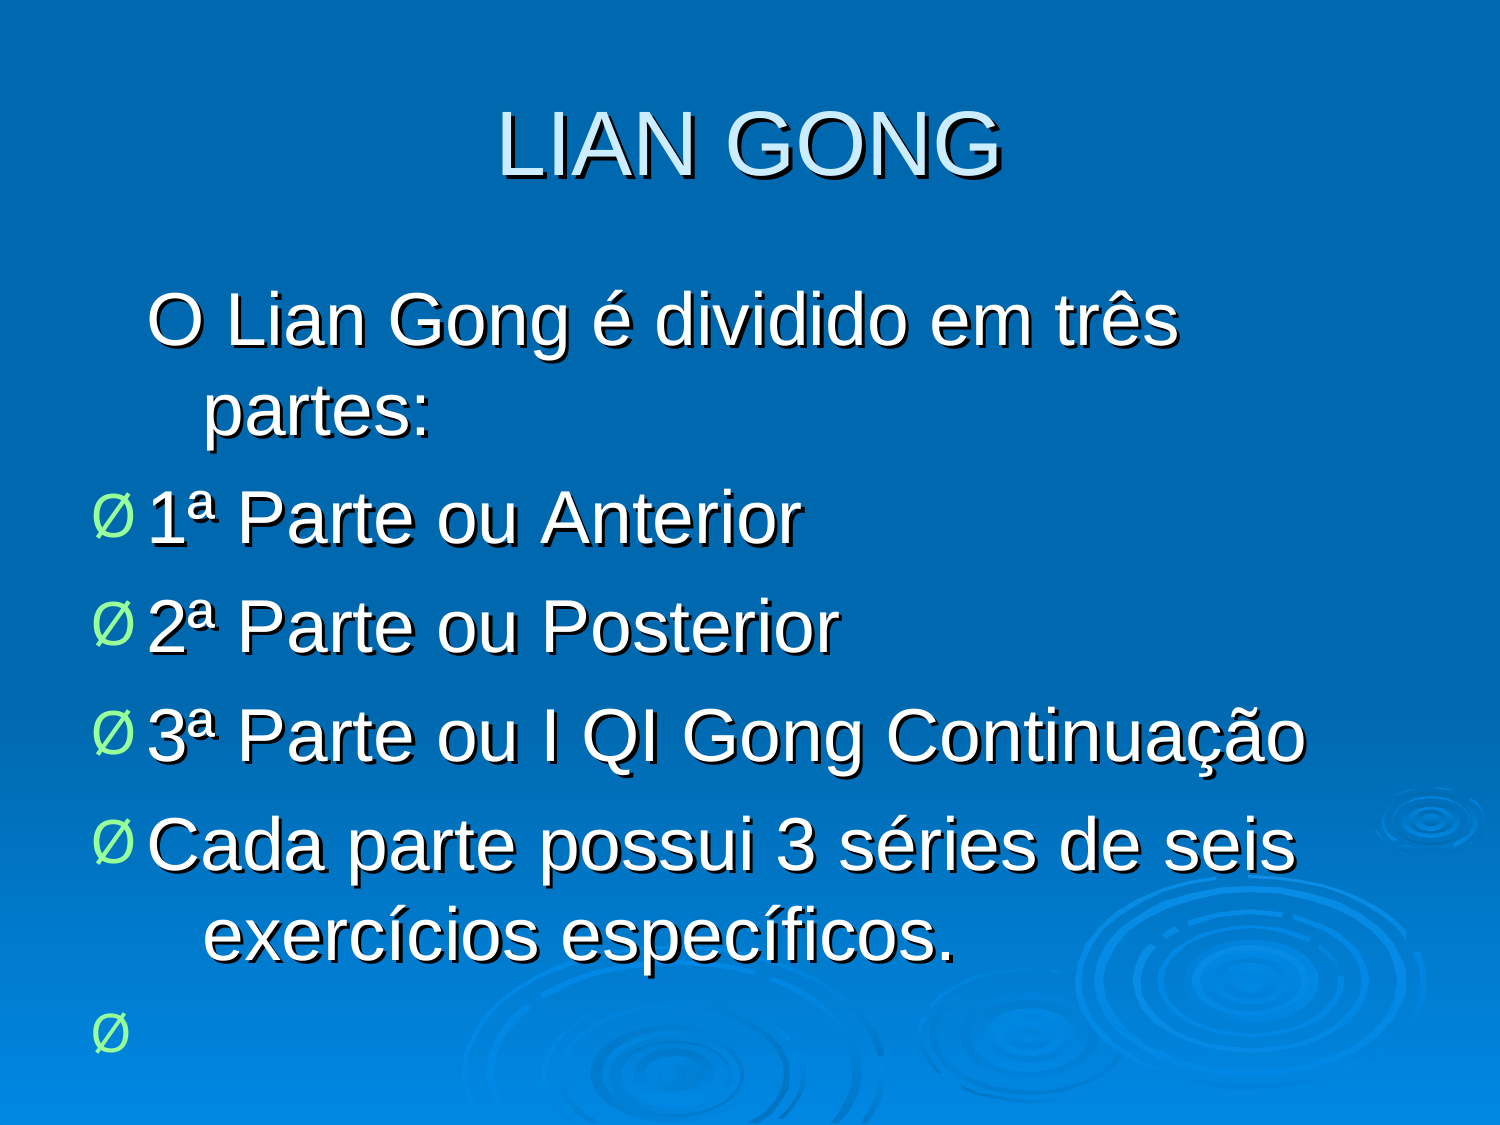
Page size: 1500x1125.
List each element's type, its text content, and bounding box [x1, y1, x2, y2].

list O Lian Gong é dividido em três partes: 1ª Parte ou Anterior 2ª Parte ou Posterior 3ª Parte ou I QI Gong Continuação Cada parte possui 3 séries de seis exercícios específicos. [75, 262, 1426, 1005]
title LIAN GONG [75, 45, 1426, 233]
